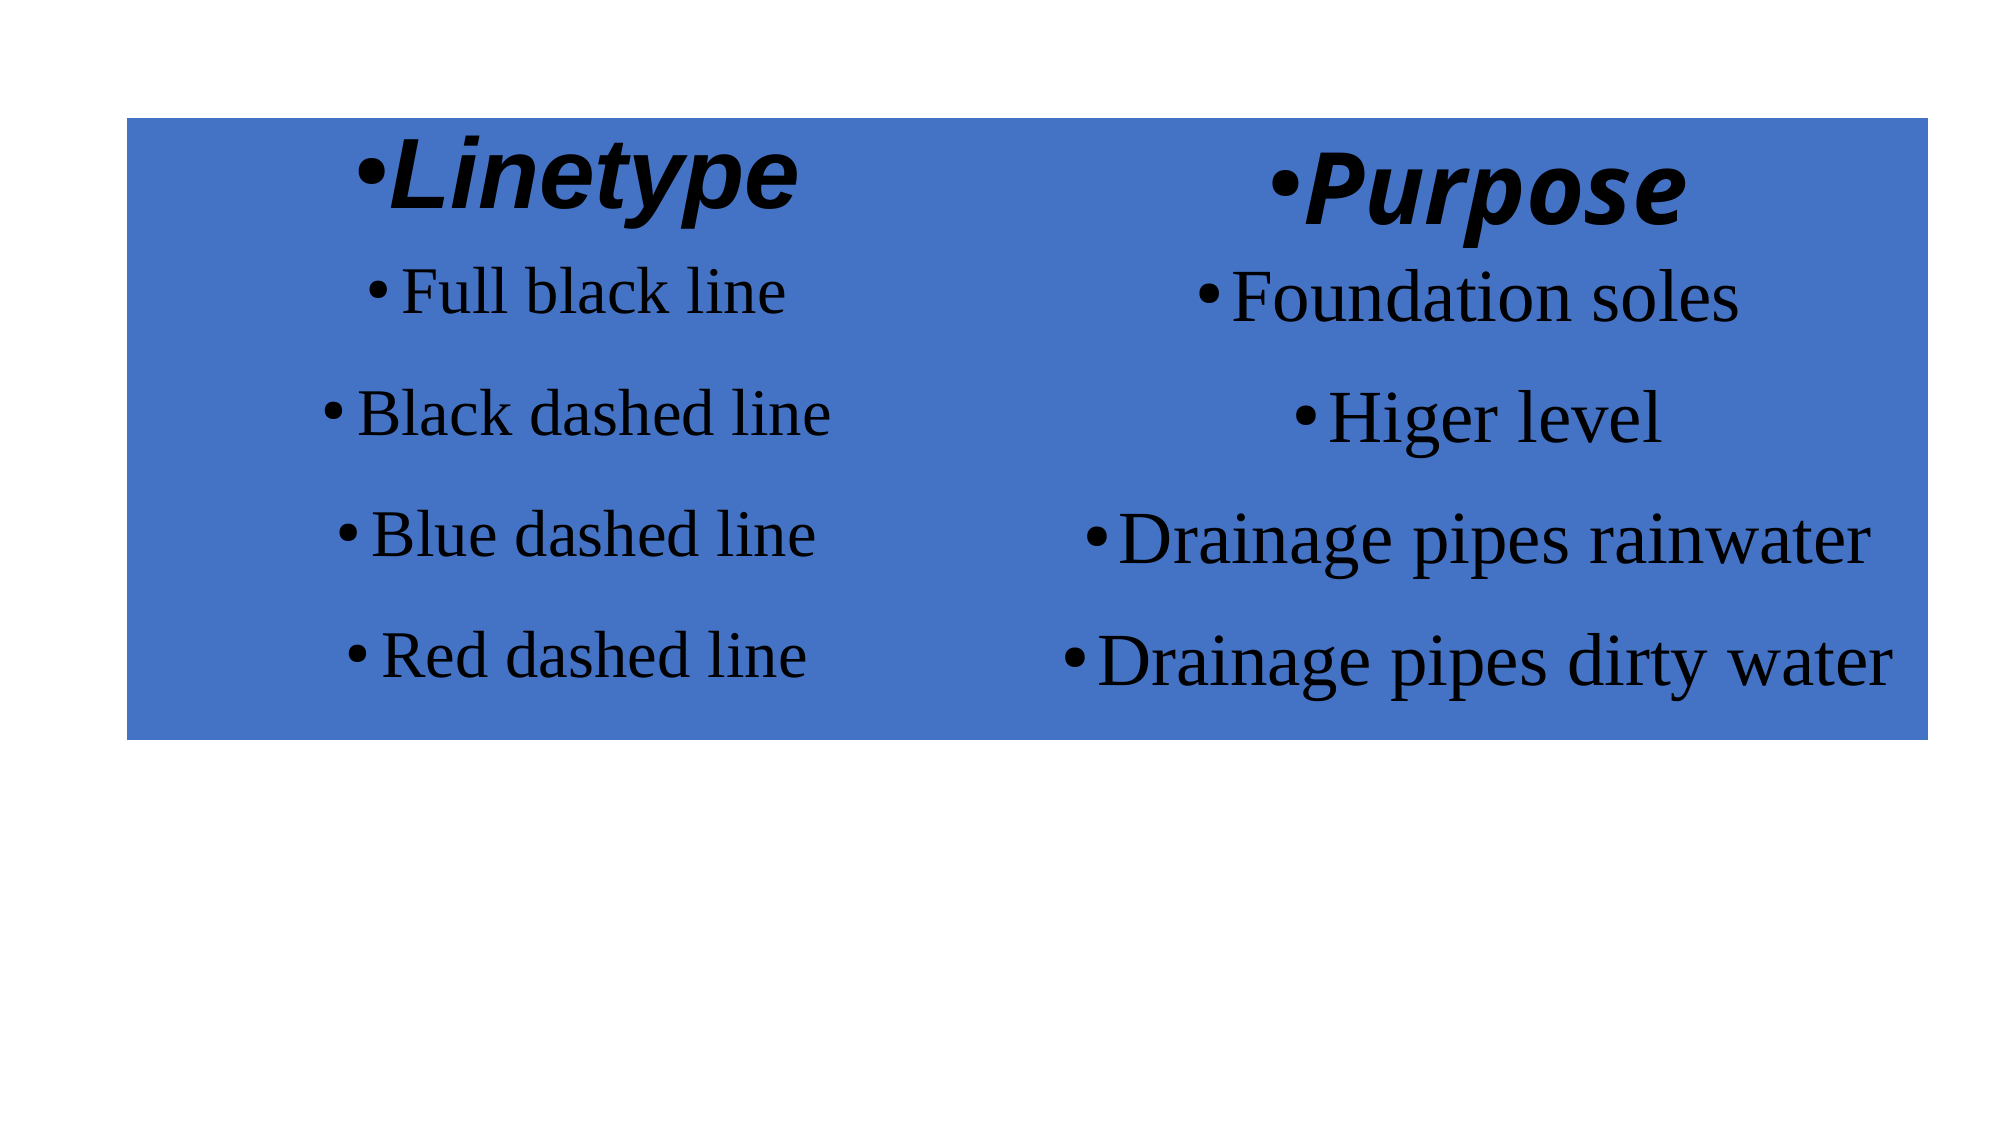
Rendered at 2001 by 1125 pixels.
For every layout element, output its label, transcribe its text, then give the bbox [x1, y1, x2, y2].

table_header Linetype [127, 118, 1028, 254]
table_cell Black dashed line [127, 376, 1028, 497]
table_cell Higer level [1028, 376, 1928, 497]
table_cell Red dashed line [127, 618, 1028, 740]
table_header Purpose [1028, 118, 1928, 254]
table_cell Drainage pipes rainwater [1028, 497, 1928, 618]
table_cell Drainage pipes dirty water [1028, 618, 1928, 740]
table_cell Full black line [127, 254, 1028, 376]
table_cell Blue dashed line [127, 497, 1028, 618]
table_cell Foundation soles [1028, 254, 1928, 376]
